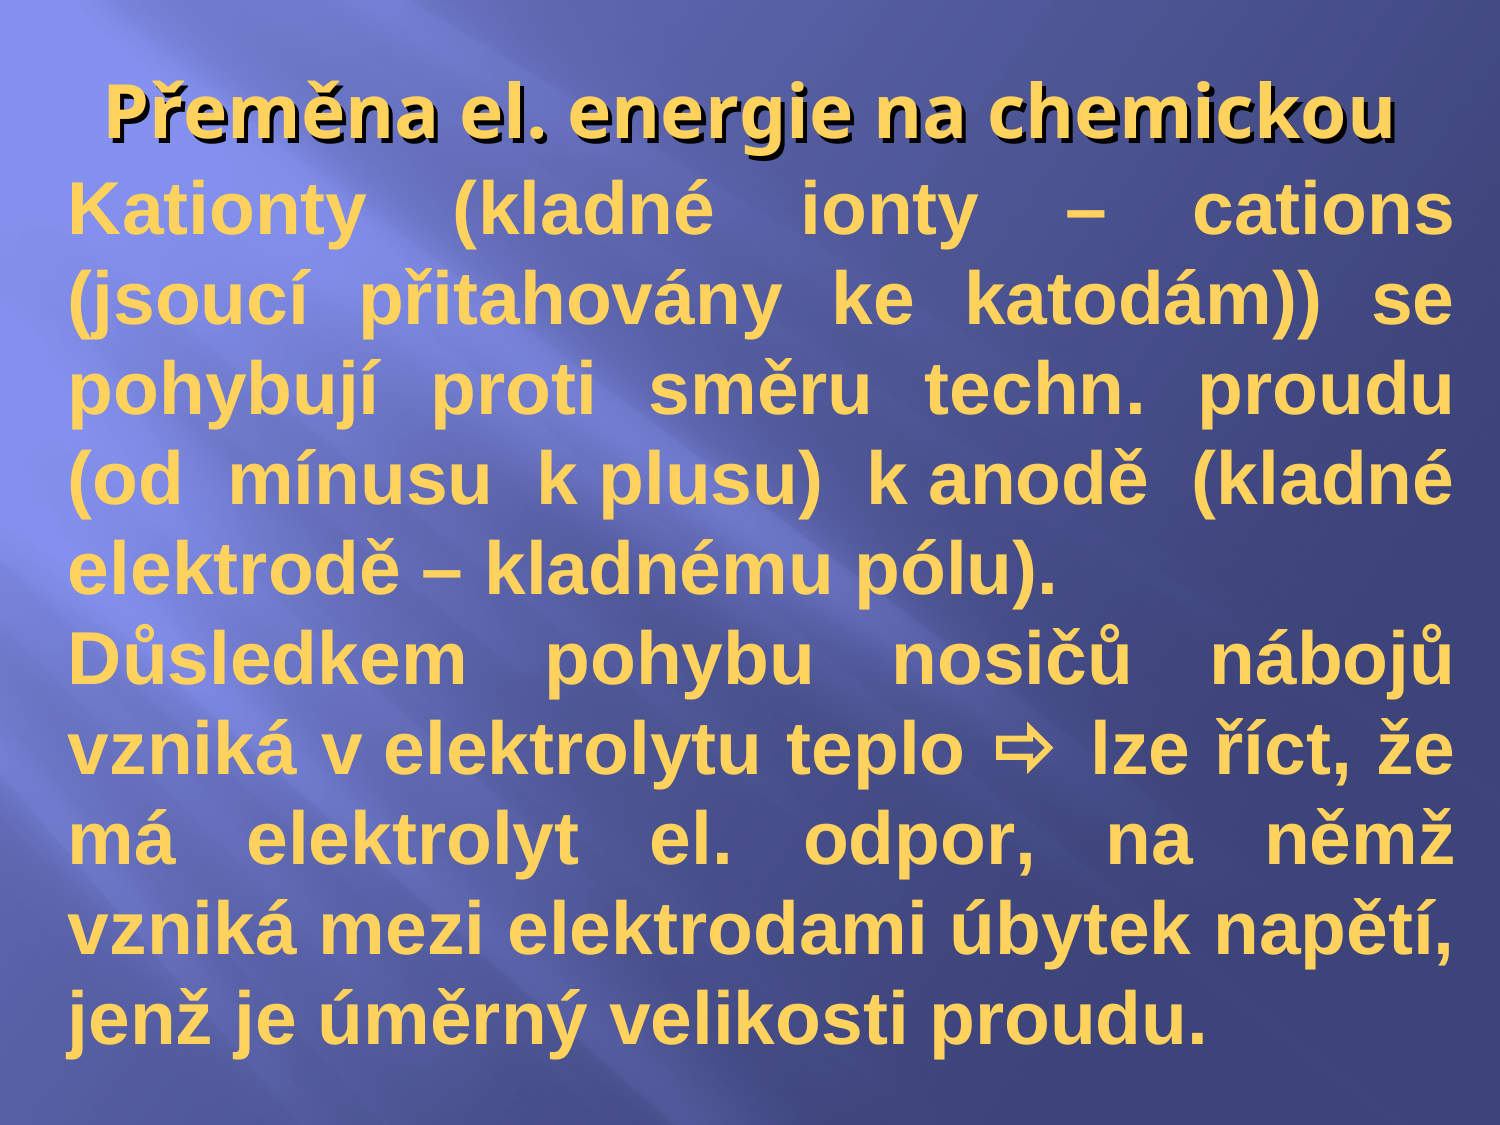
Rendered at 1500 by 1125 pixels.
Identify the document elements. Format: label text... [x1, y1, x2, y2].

title Přeměna el. energie na chemickou [64, 11, 1436, 172]
picture [0, 0, 1500, 1125]
text_box Kationty (kladné ionty – cations (jsoucí přitahovány ke katodám)) se pohybují proti směru techn. proudu (od mínusu k plusu) k anodě (kladné elektrodě – kladnému pólu). Důsledkem pohybu nosičů nábojů vzniká v elektrolytu teplo  lze říct, že má elektrolyt el. odpor, na němž vzniká mezi elektrodami úbytek napětí, jenž je úměrný velikosti proudu. [53, 172, 1471, 1047]
